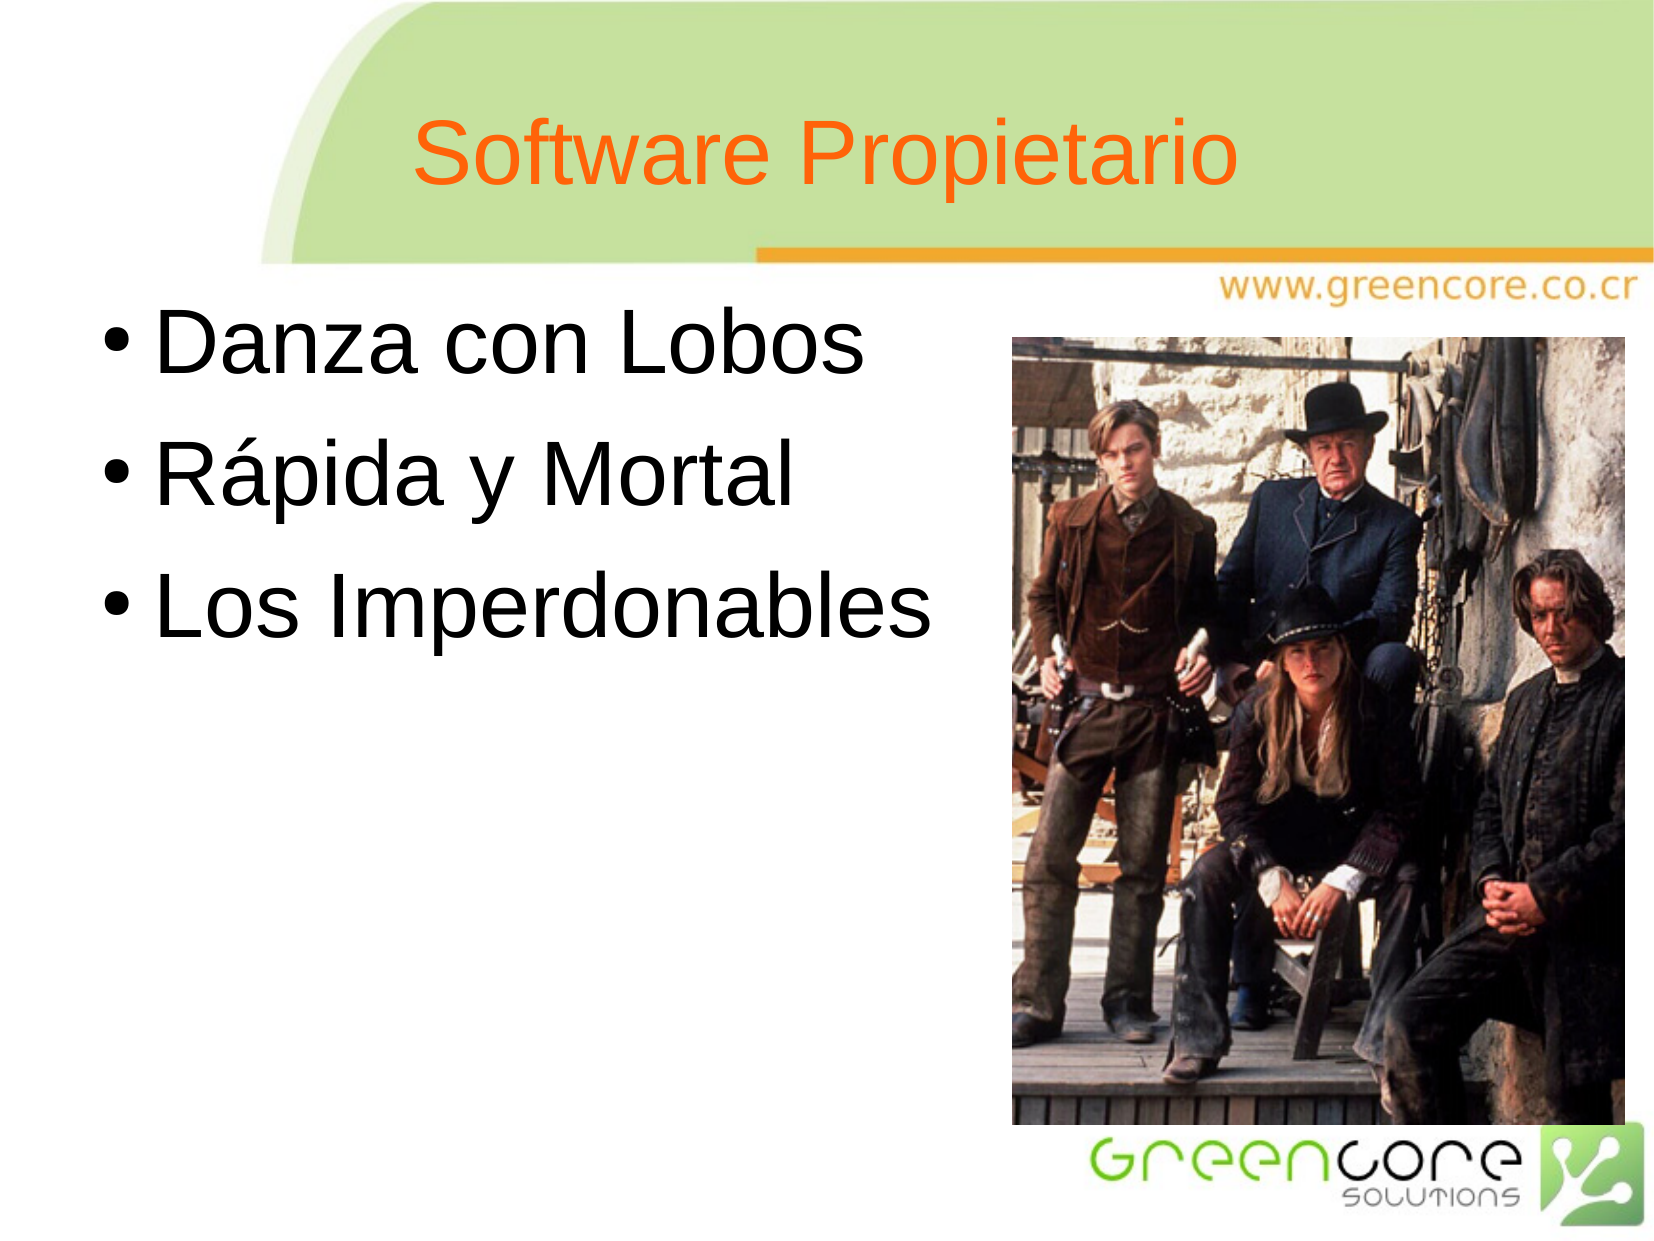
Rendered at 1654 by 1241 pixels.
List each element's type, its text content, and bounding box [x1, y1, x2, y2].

title Software Propietario [82, 56, 1571, 250]
picture [0, 0, 1654, 1241]
list Danza con Lobos Rápida y Mortal Los Imperdonables [82, 290, 1571, 1094]
